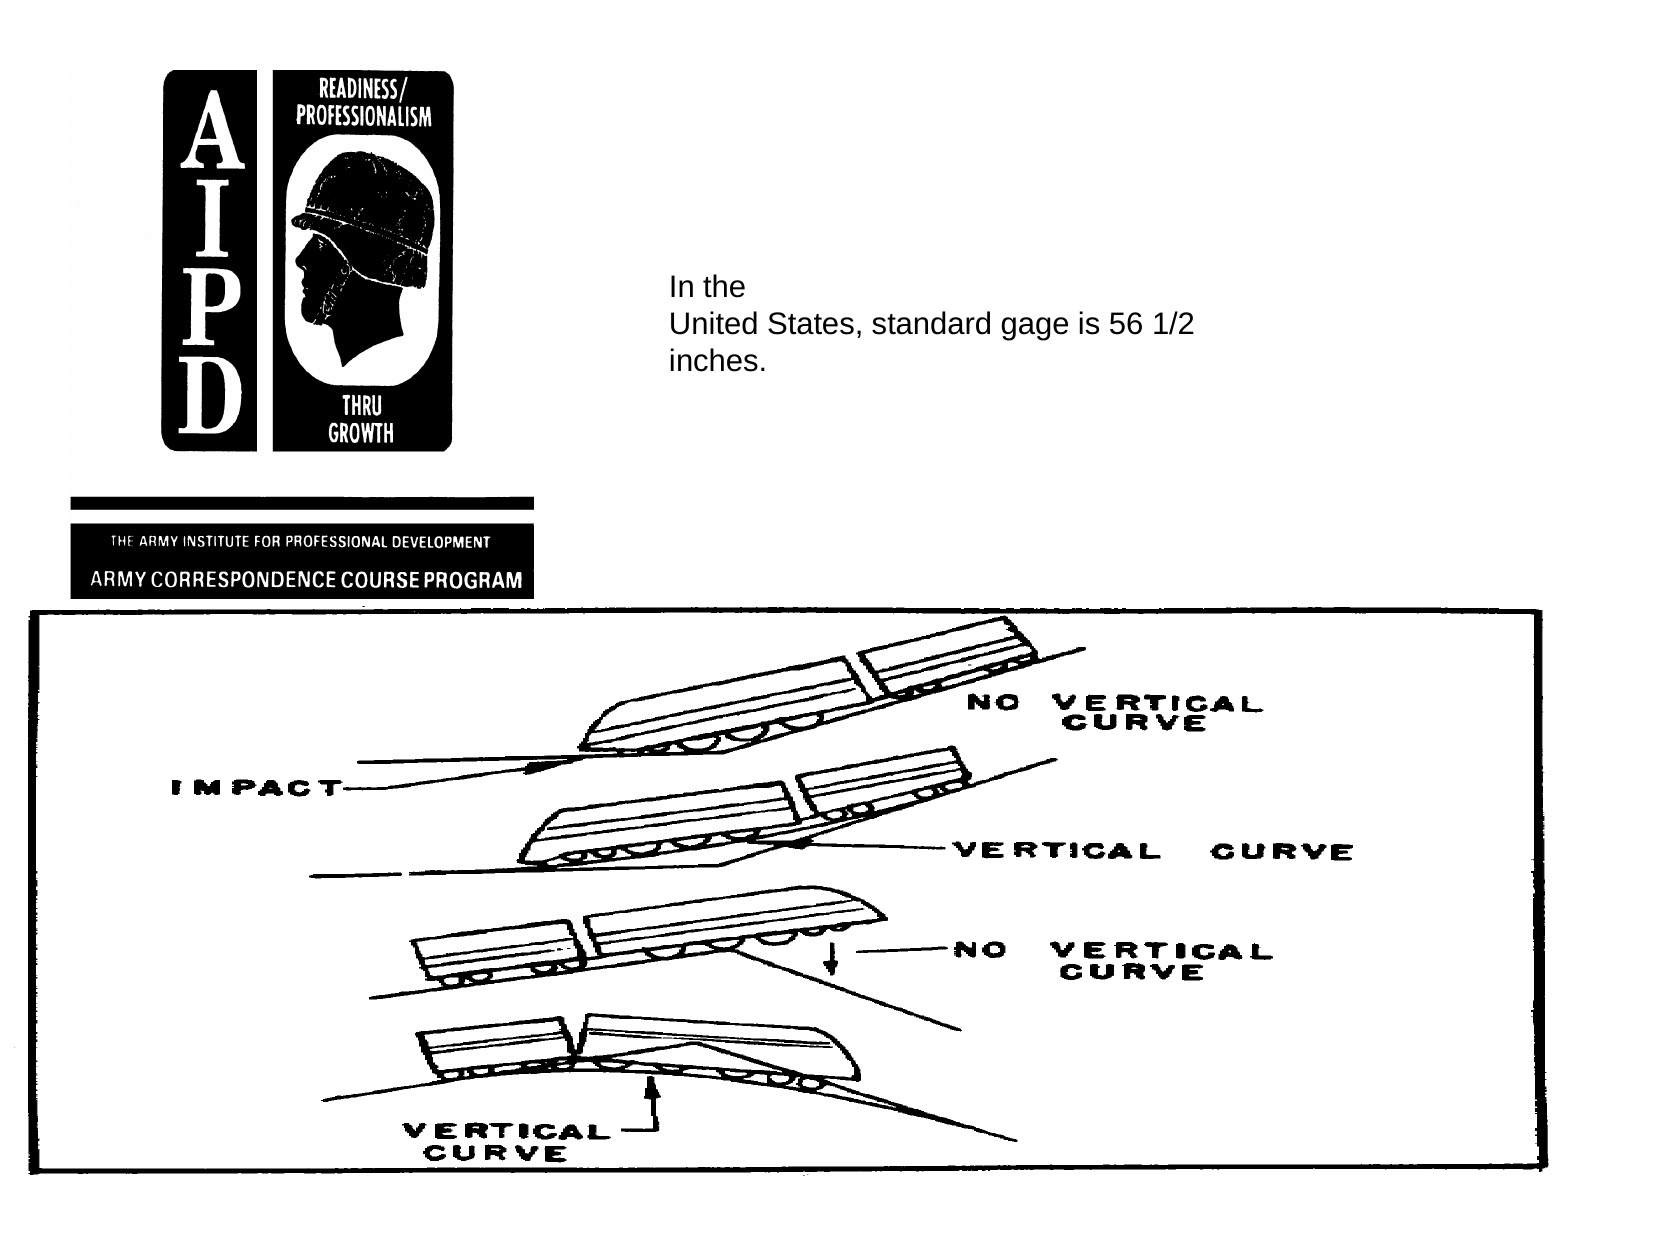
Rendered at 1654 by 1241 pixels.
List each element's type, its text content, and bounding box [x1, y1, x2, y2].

text_box In the United States, standard gage is 56 1/2 inches. [642, 258, 1470, 386]
picture [0, 68, 1562, 1180]
